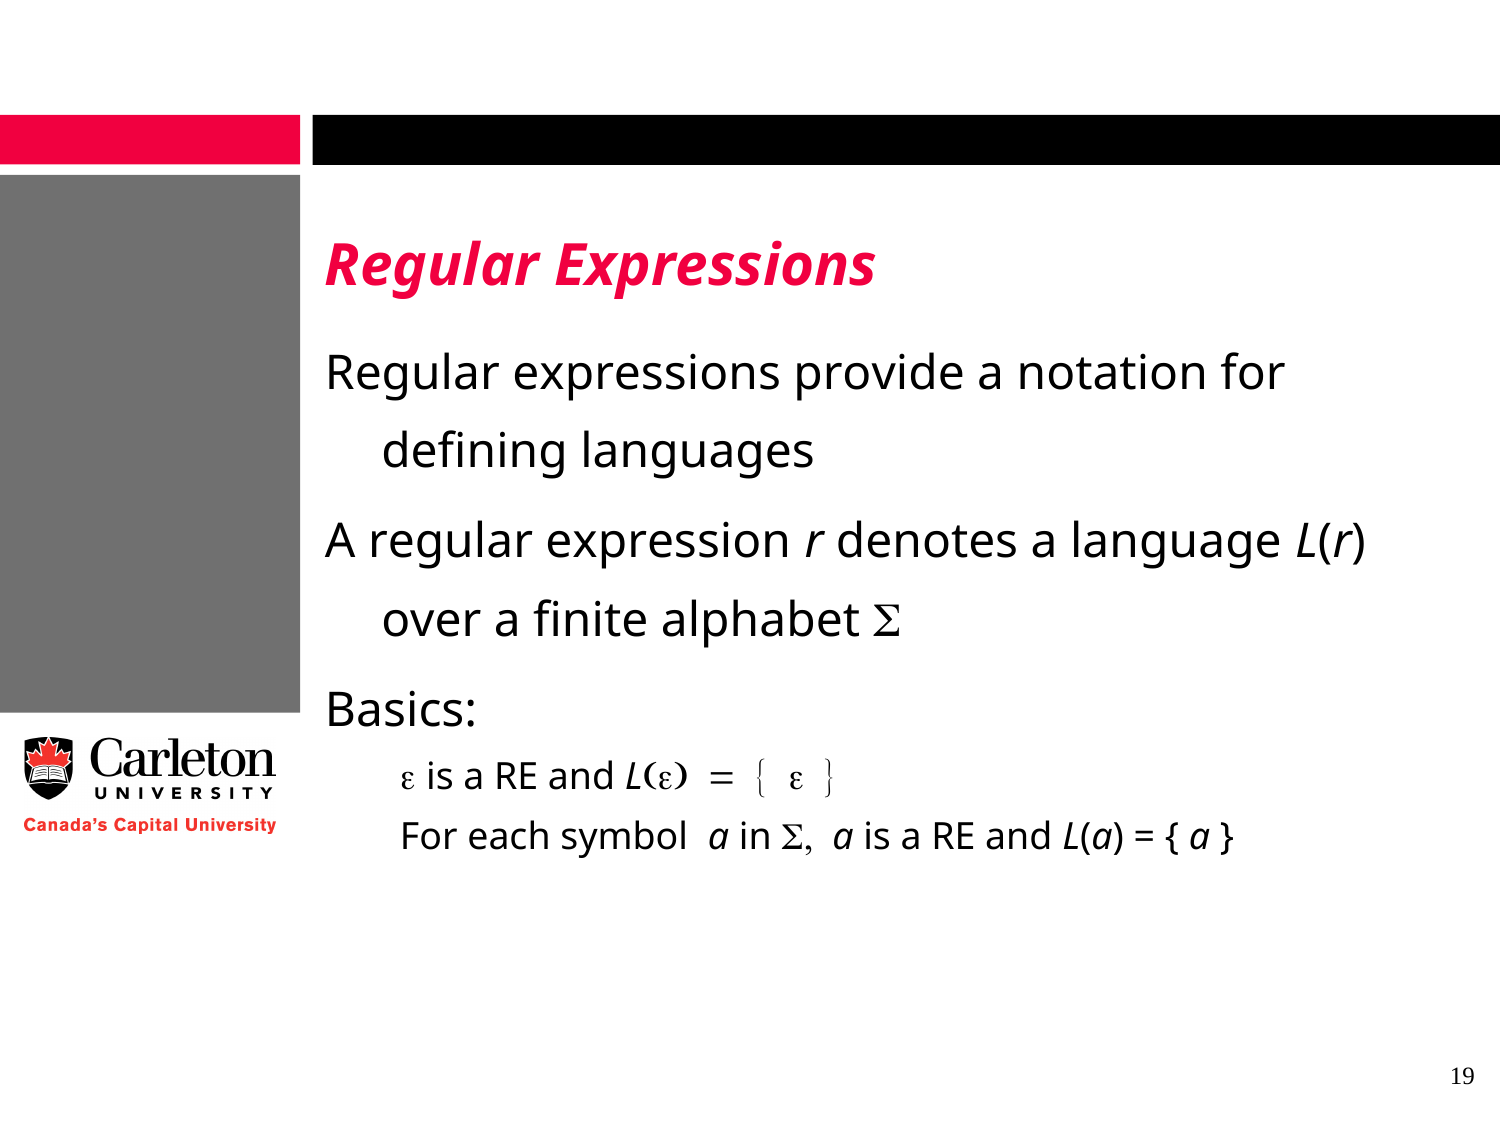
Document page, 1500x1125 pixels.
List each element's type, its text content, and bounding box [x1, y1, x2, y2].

picture [24, 737, 276, 834]
list Regular expressions provide a notation for defining languages A regular expression r denotes a language L(r) over a finite alphabet  Basics:  is a RE and L(e) = { e } For each symbol a in , a is a RE and L(a) = { a } [324, 324, 1450, 1036]
title Regular Expressions [324, 194, 1450, 324]
